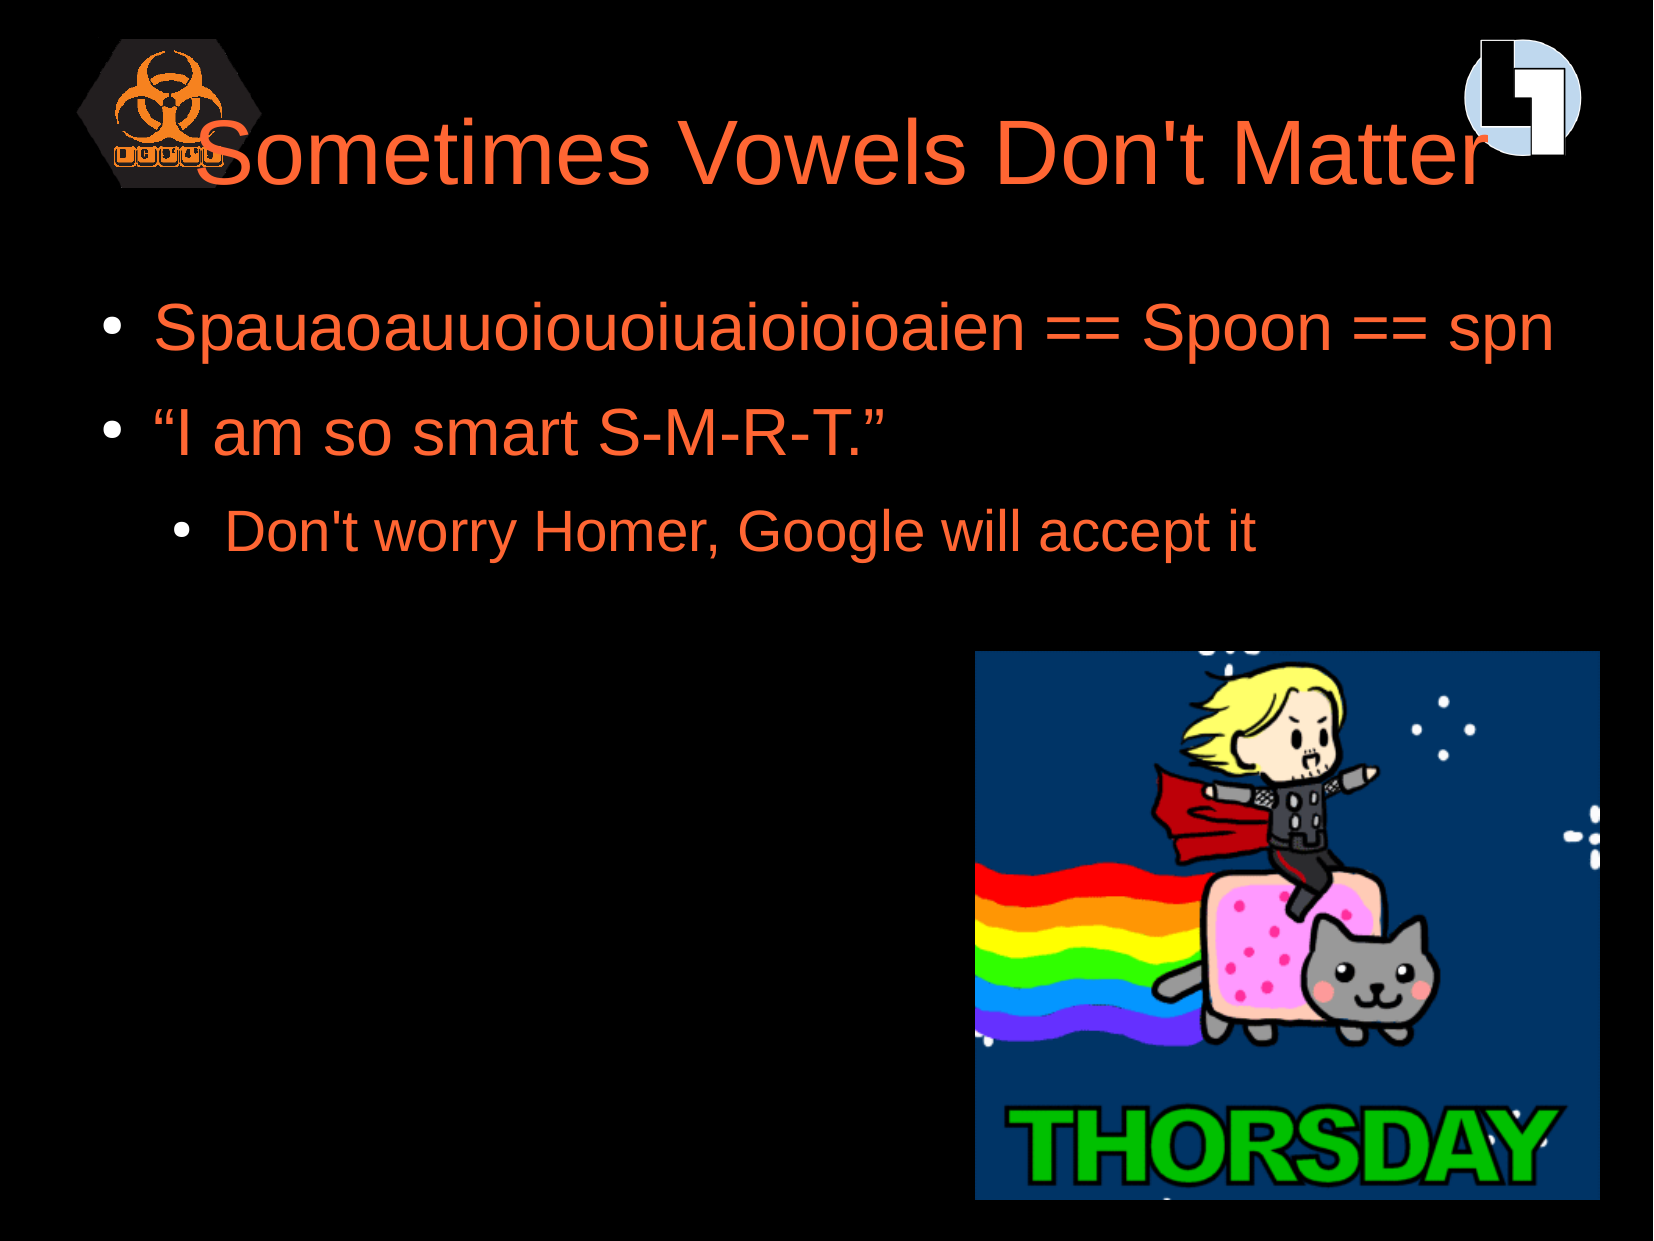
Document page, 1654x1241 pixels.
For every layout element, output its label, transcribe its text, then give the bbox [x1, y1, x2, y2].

picture [75, 37, 263, 188]
picture [1462, 37, 1583, 158]
title Sometimes Vowels Don't Matter [82, 49, 1571, 257]
picture [975, 651, 1600, 1201]
list Spauaoauuoiouoiuaioioioaien == Spoon == spn “I am so smart S-M-R-T.” Don't worry Homer, Google will accept it [82, 290, 1571, 1109]
